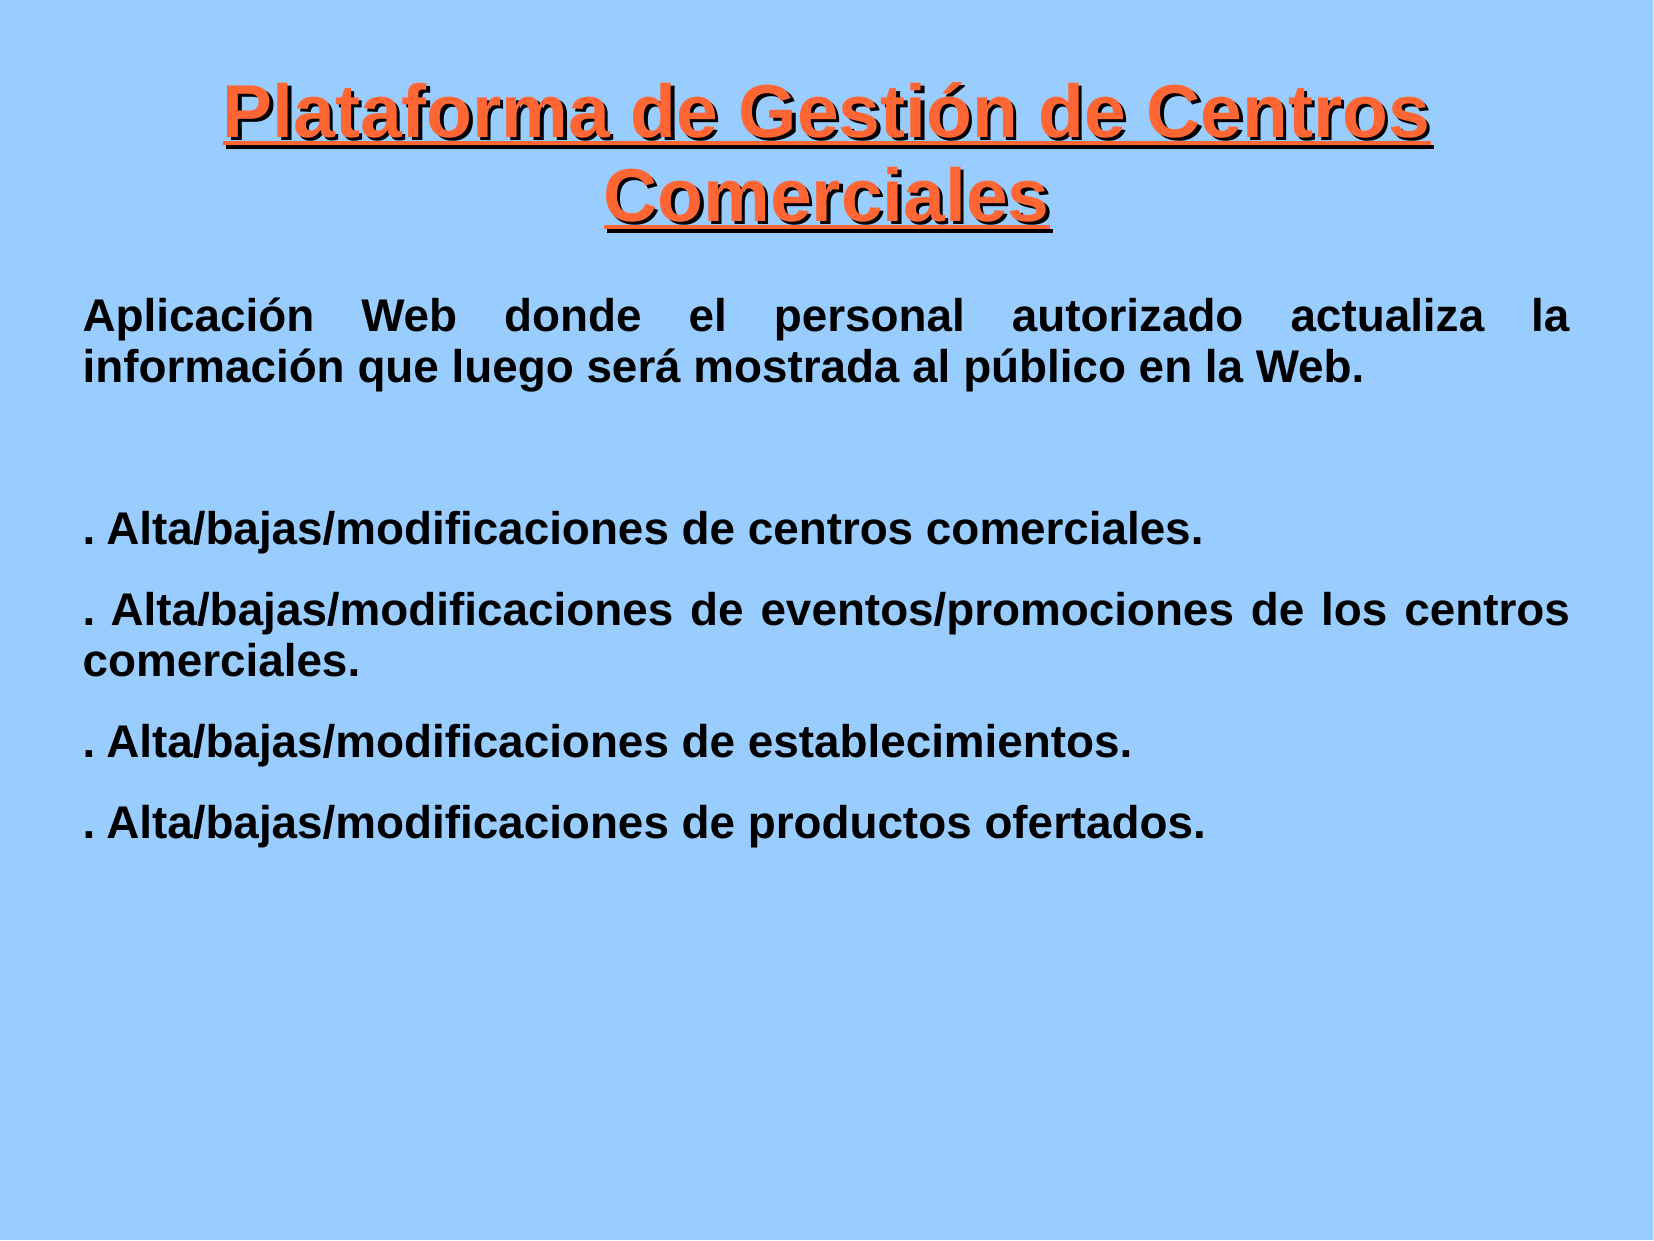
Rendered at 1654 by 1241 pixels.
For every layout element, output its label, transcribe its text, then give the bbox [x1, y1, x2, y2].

list Aplicación Web donde el personal autorizado actualiza la información que luego será mostrada al público en la Web. . Alta/bajas/modificaciones de centros comerciales. . Alta/bajas/modificaciones de eventos/promociones de los centros comerciales. . Alta/bajas/modificaciones de establecimientos. . Alta/bajas/modificaciones de productos ofertados. [82, 290, 1571, 1094]
title Plataforma de Gestión de Centros Comerciales [82, 49, 1571, 257]
